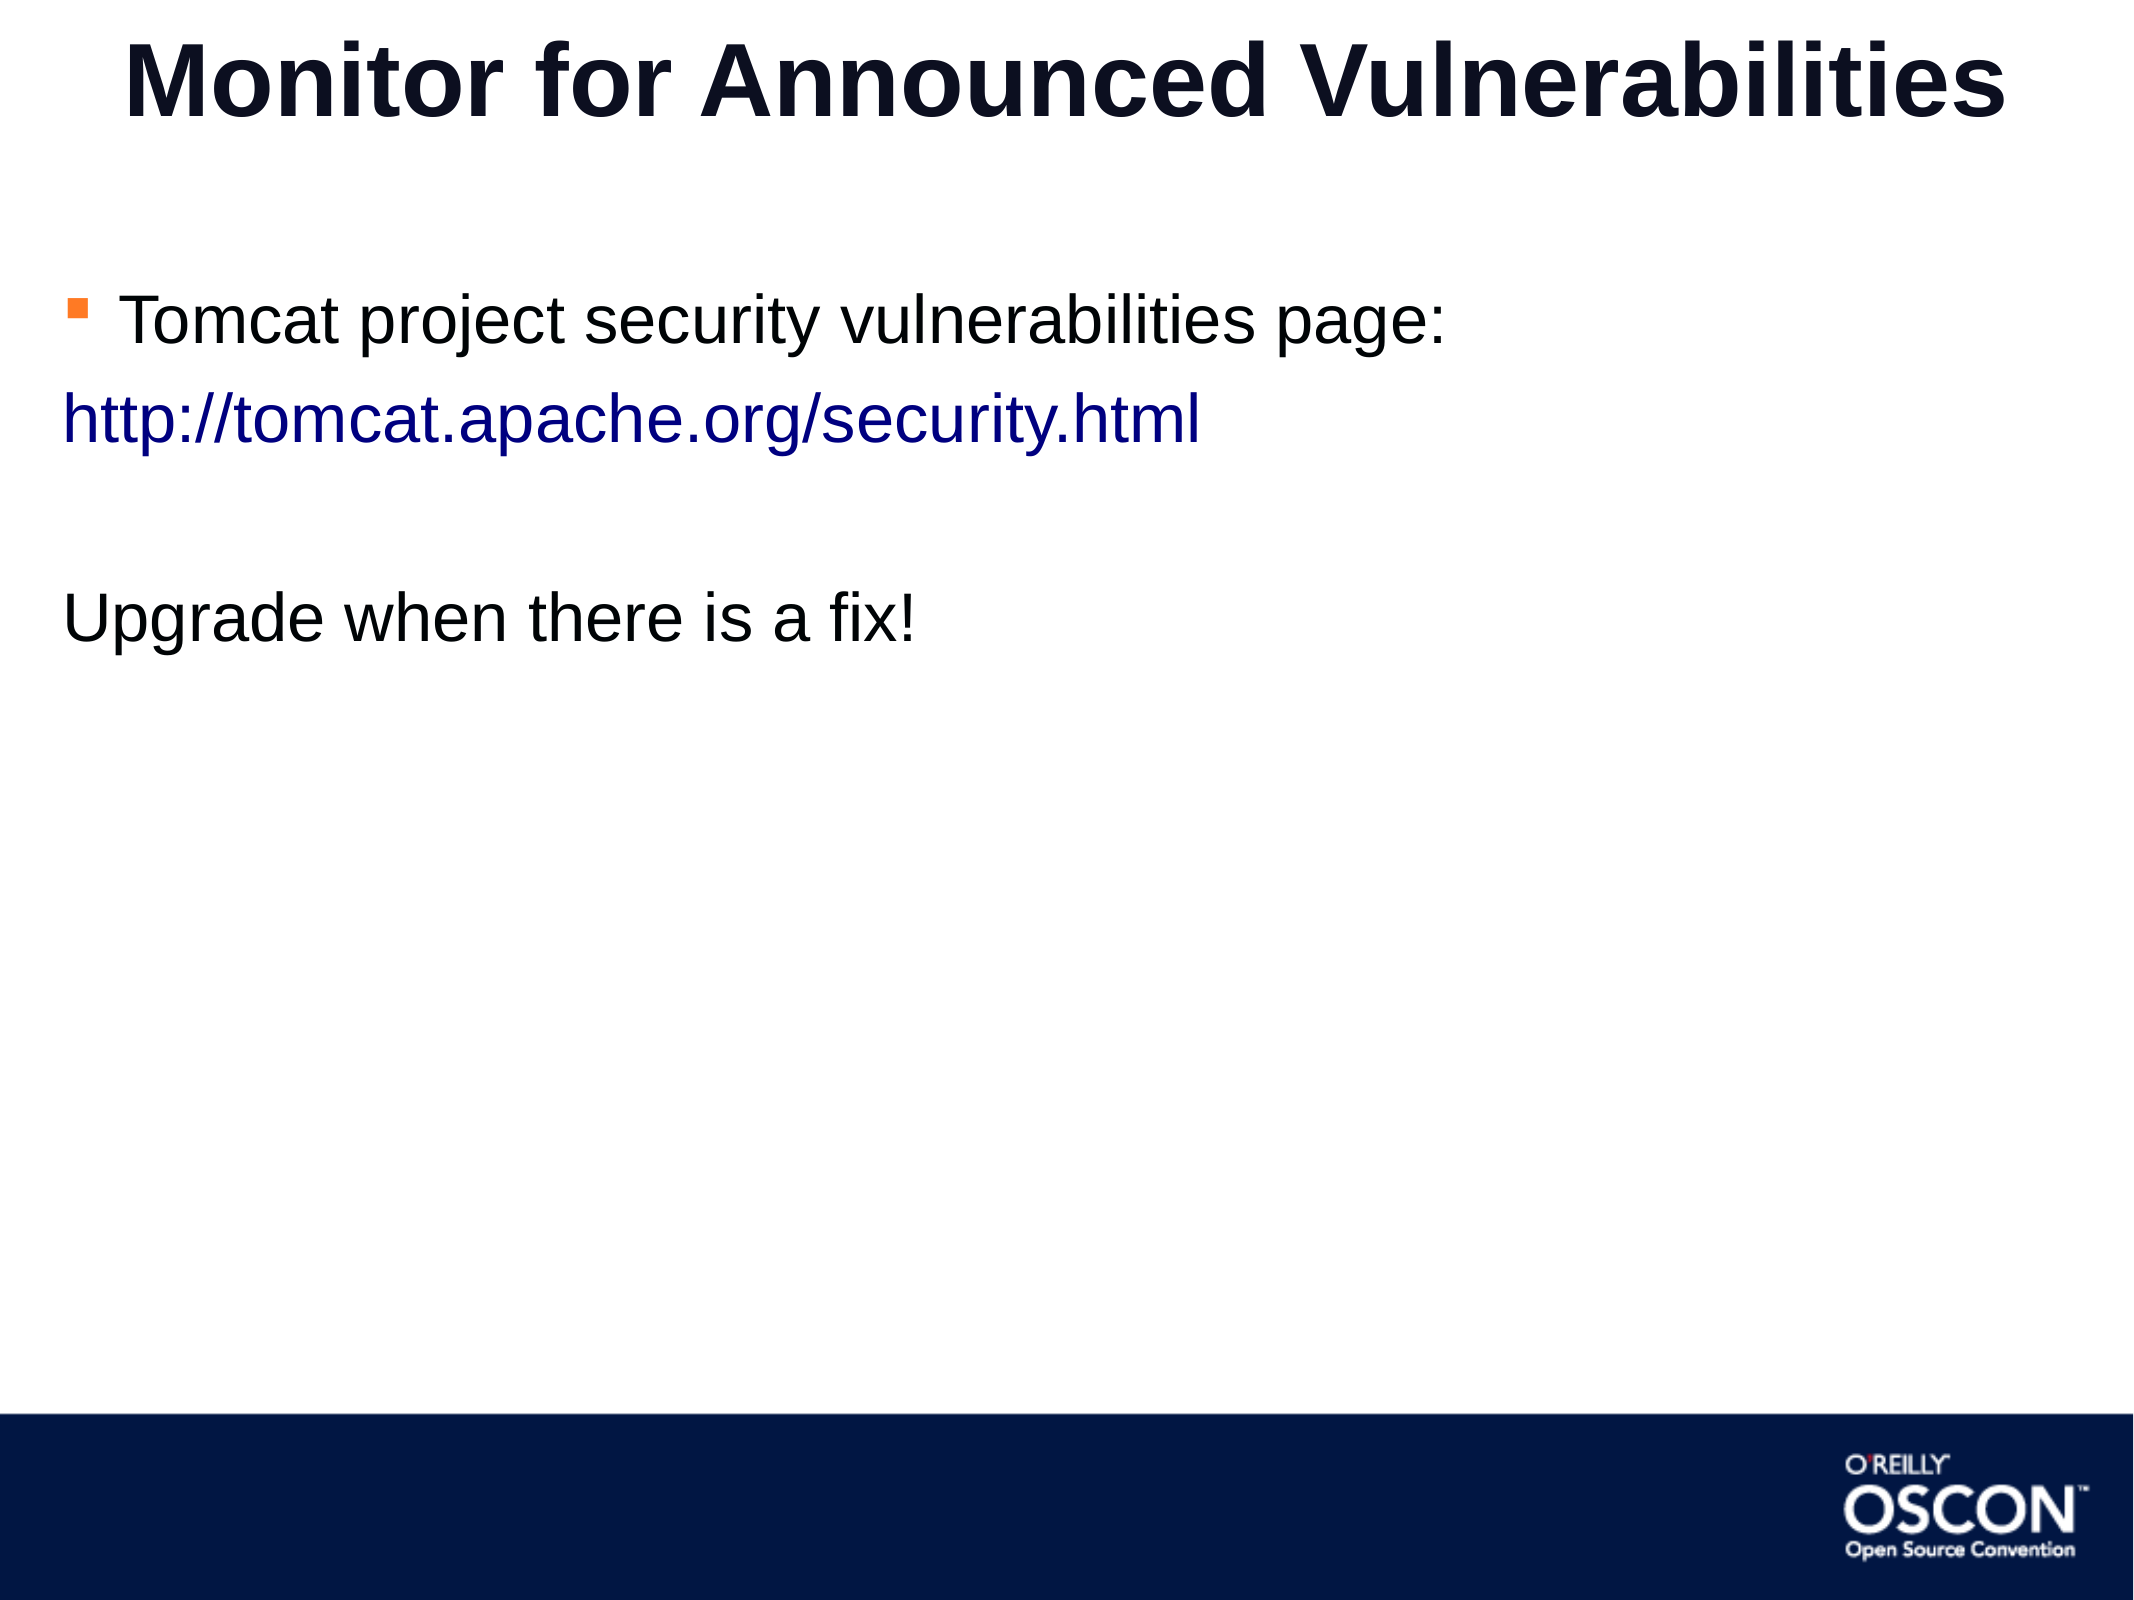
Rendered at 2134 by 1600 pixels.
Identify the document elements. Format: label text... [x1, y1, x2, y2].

title Monitor for Announced Vulnerabilities [41, 0, 2094, 151]
picture [0, 0, 2134, 1600]
list Tomcat project security vulnerabilities page: http://tomcat.apache.org/security.html Upgrade when there is a fix! [47, 168, 2100, 1419]
